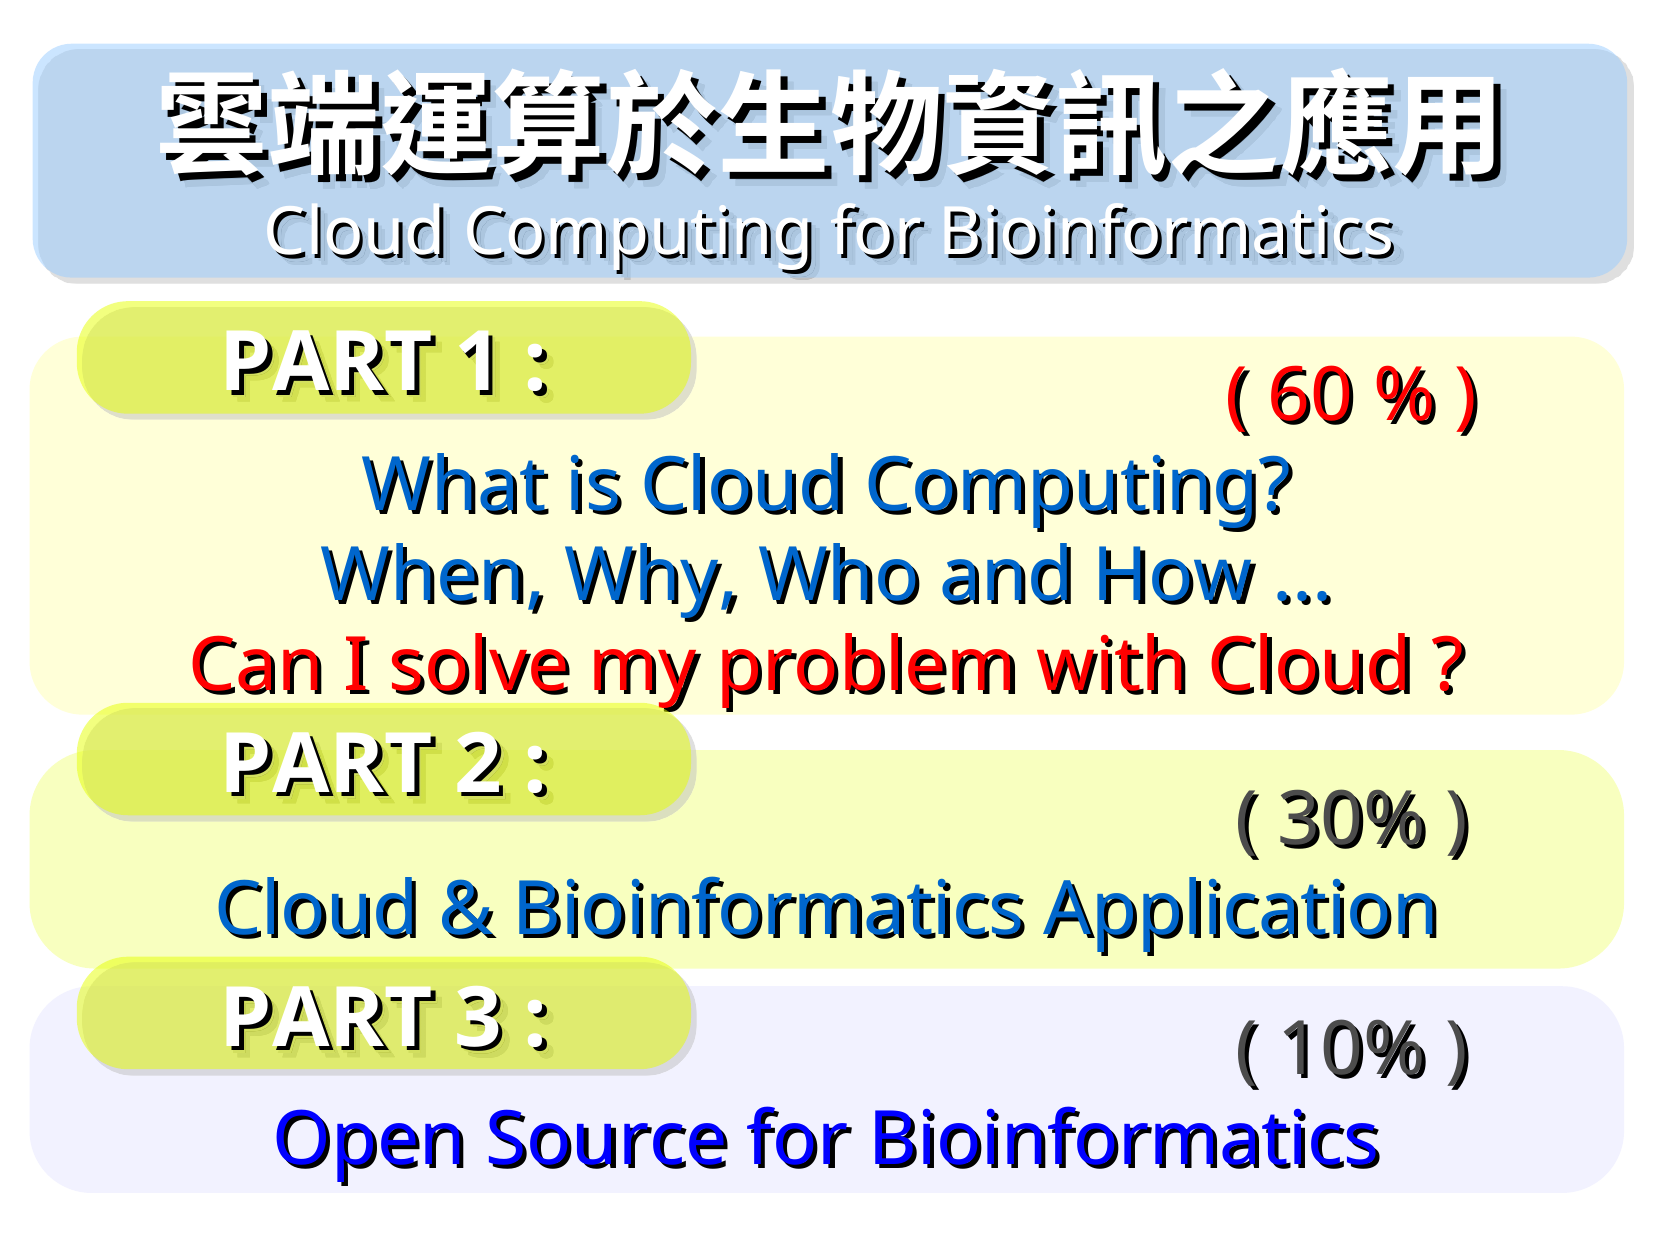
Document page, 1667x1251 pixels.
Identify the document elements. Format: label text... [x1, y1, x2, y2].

text_box PART 1 : [76, 301, 692, 414]
text_box ( 30% ) Cloud & Bioinformatics Application [29, 750, 1625, 969]
text_box ( 10% ) Open Source for Bioinformatics [29, 986, 1625, 1193]
text_box ( 60 % ) What is Cloud Computing? When, Why, Who and How ... Can I solve my problem with Cloud ? [29, 336, 1625, 715]
text_box PART 3 : [76, 956, 692, 1070]
text_box PART 2 : [76, 702, 692, 816]
text_box 雲端運算於生物資訊之應用 Cloud Computing for Bioinformatics [32, 43, 1628, 278]
